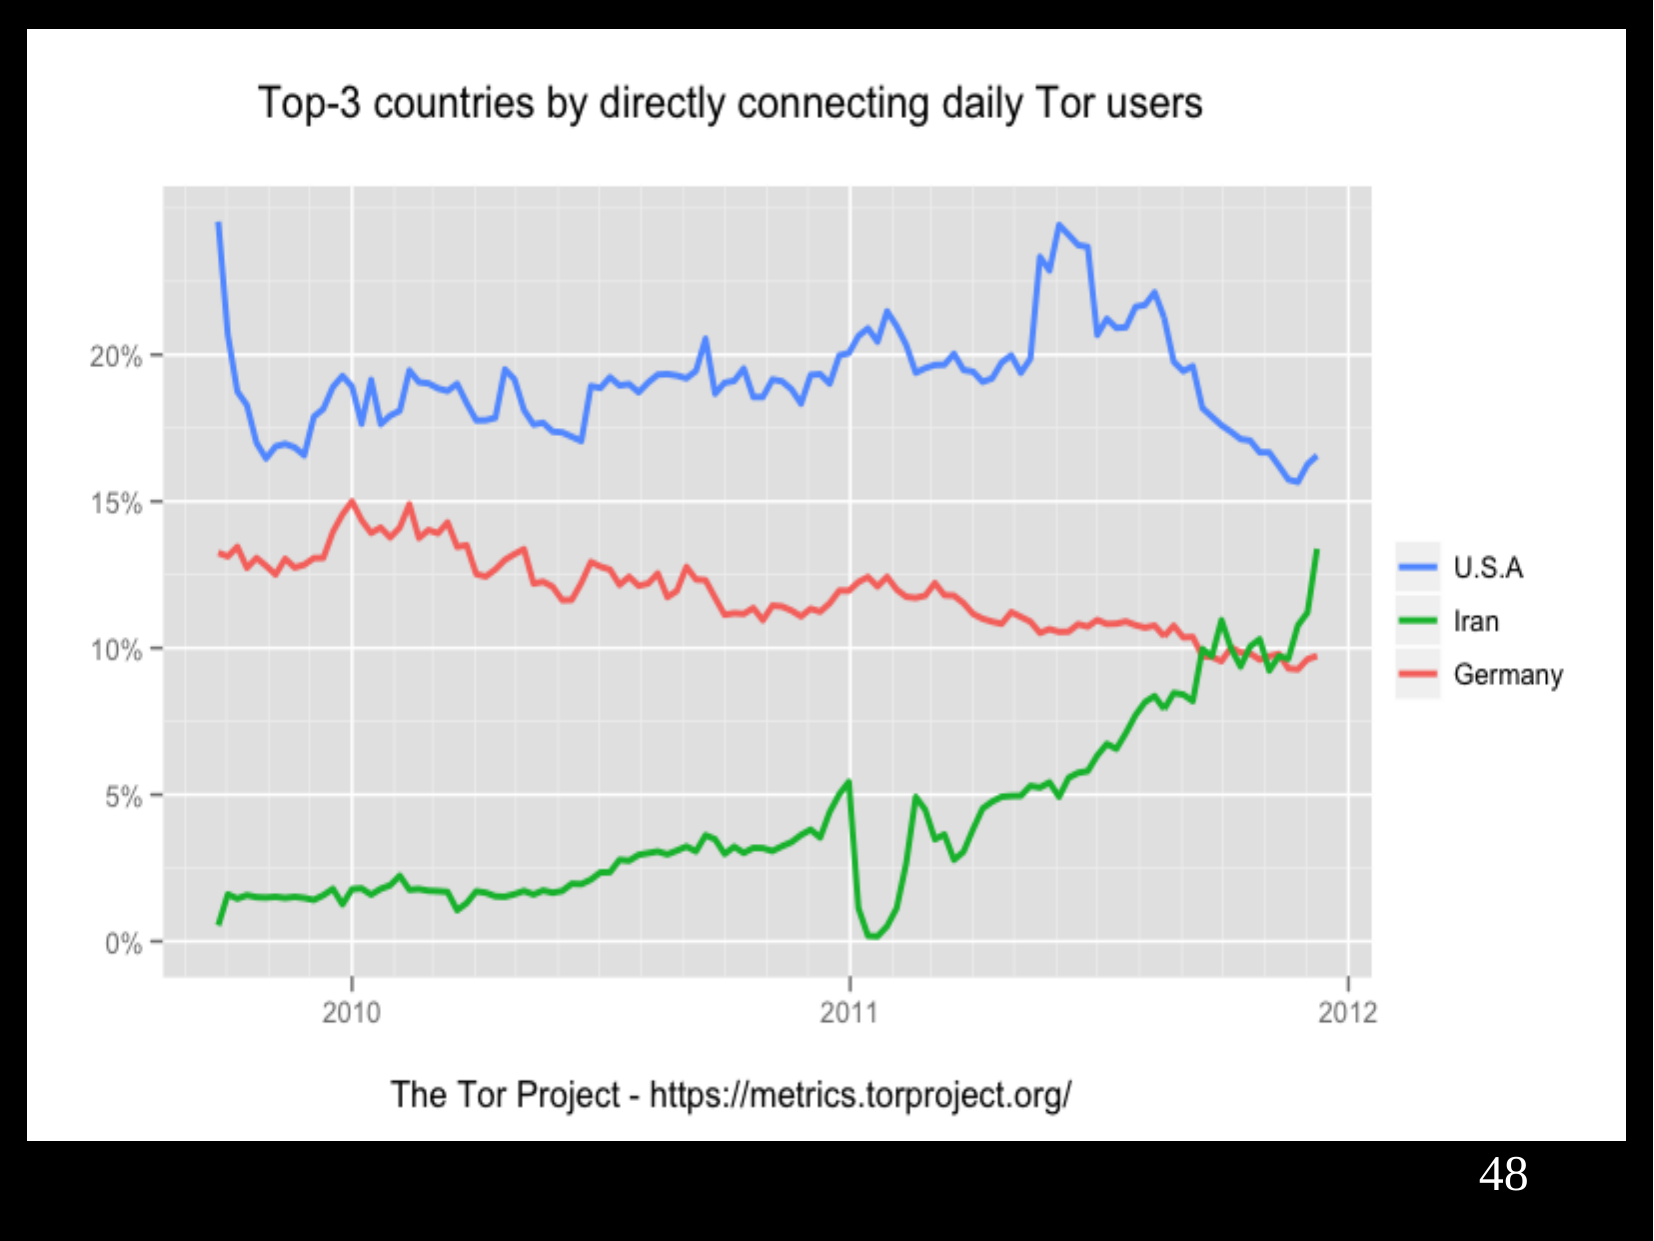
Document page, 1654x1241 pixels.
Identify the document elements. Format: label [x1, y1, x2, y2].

picture [27, 29, 1626, 1141]
